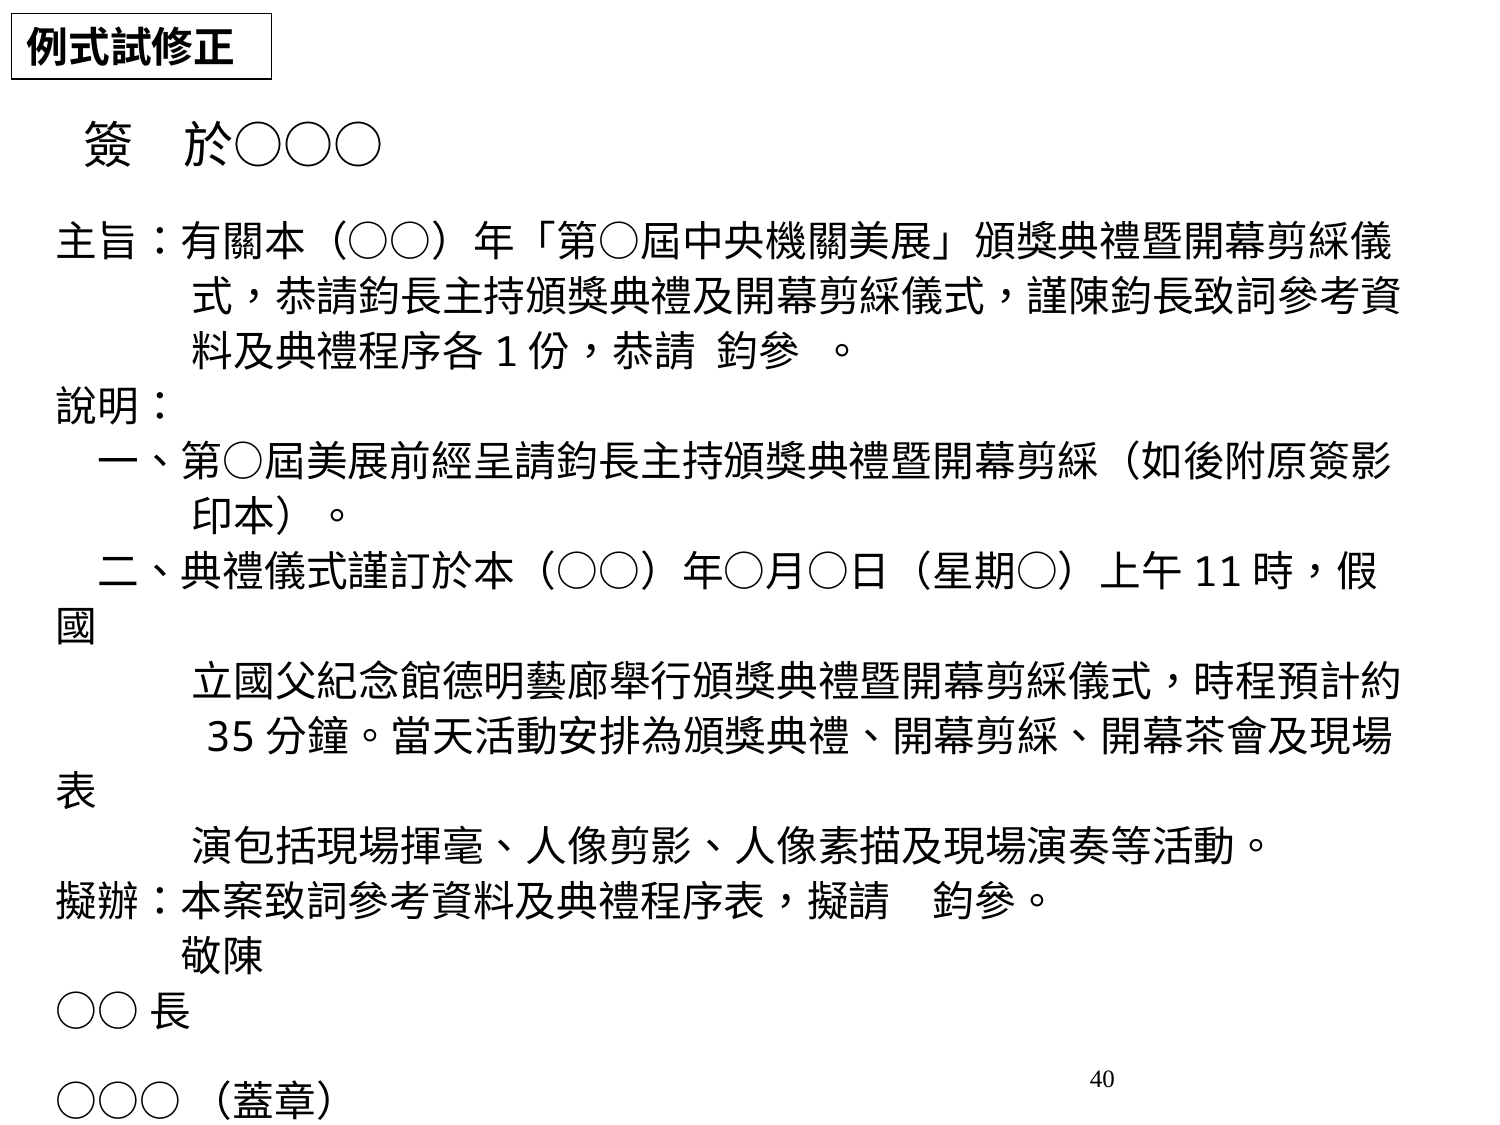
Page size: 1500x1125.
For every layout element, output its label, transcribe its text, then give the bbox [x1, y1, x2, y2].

text_box 主旨：有關本（○○）年「第○屆中央機關美展」頒獎典禮暨開幕剪綵儀 式，恭請鈞長主持頒獎典禮及開幕剪綵儀式，謹陳鈞長致詞參考資 料及典禮程序各1份，恭請 鈞參 。 說明： 一、第○屆美展前經呈請鈞長主持頒獎典禮暨開幕剪綵（如後附原簽影 印本）。 二、典禮儀式謹訂於本（○○）年○月○日（星期○）上午11時，假國 立國父紀念館德明藝廊舉行頒獎典禮暨開幕剪綵儀式，時程預計約 35分鐘。當天活動安排為頒獎典禮、開幕剪綵、開幕茶會及現場表 演包括現場揮毫、人像剪影、人像素描及現場演奏等活動。 擬辦：本案致詞參考資料及典禮程序表，擬請 鈞參。 敬陳 ○○長 ○○○（蓋章） ○年○月○日 [41, 202, 1431, 1125]
text_box 例式試修正 [11, 13, 272, 80]
text_box 簽 於○○○ [68, 106, 506, 183]
